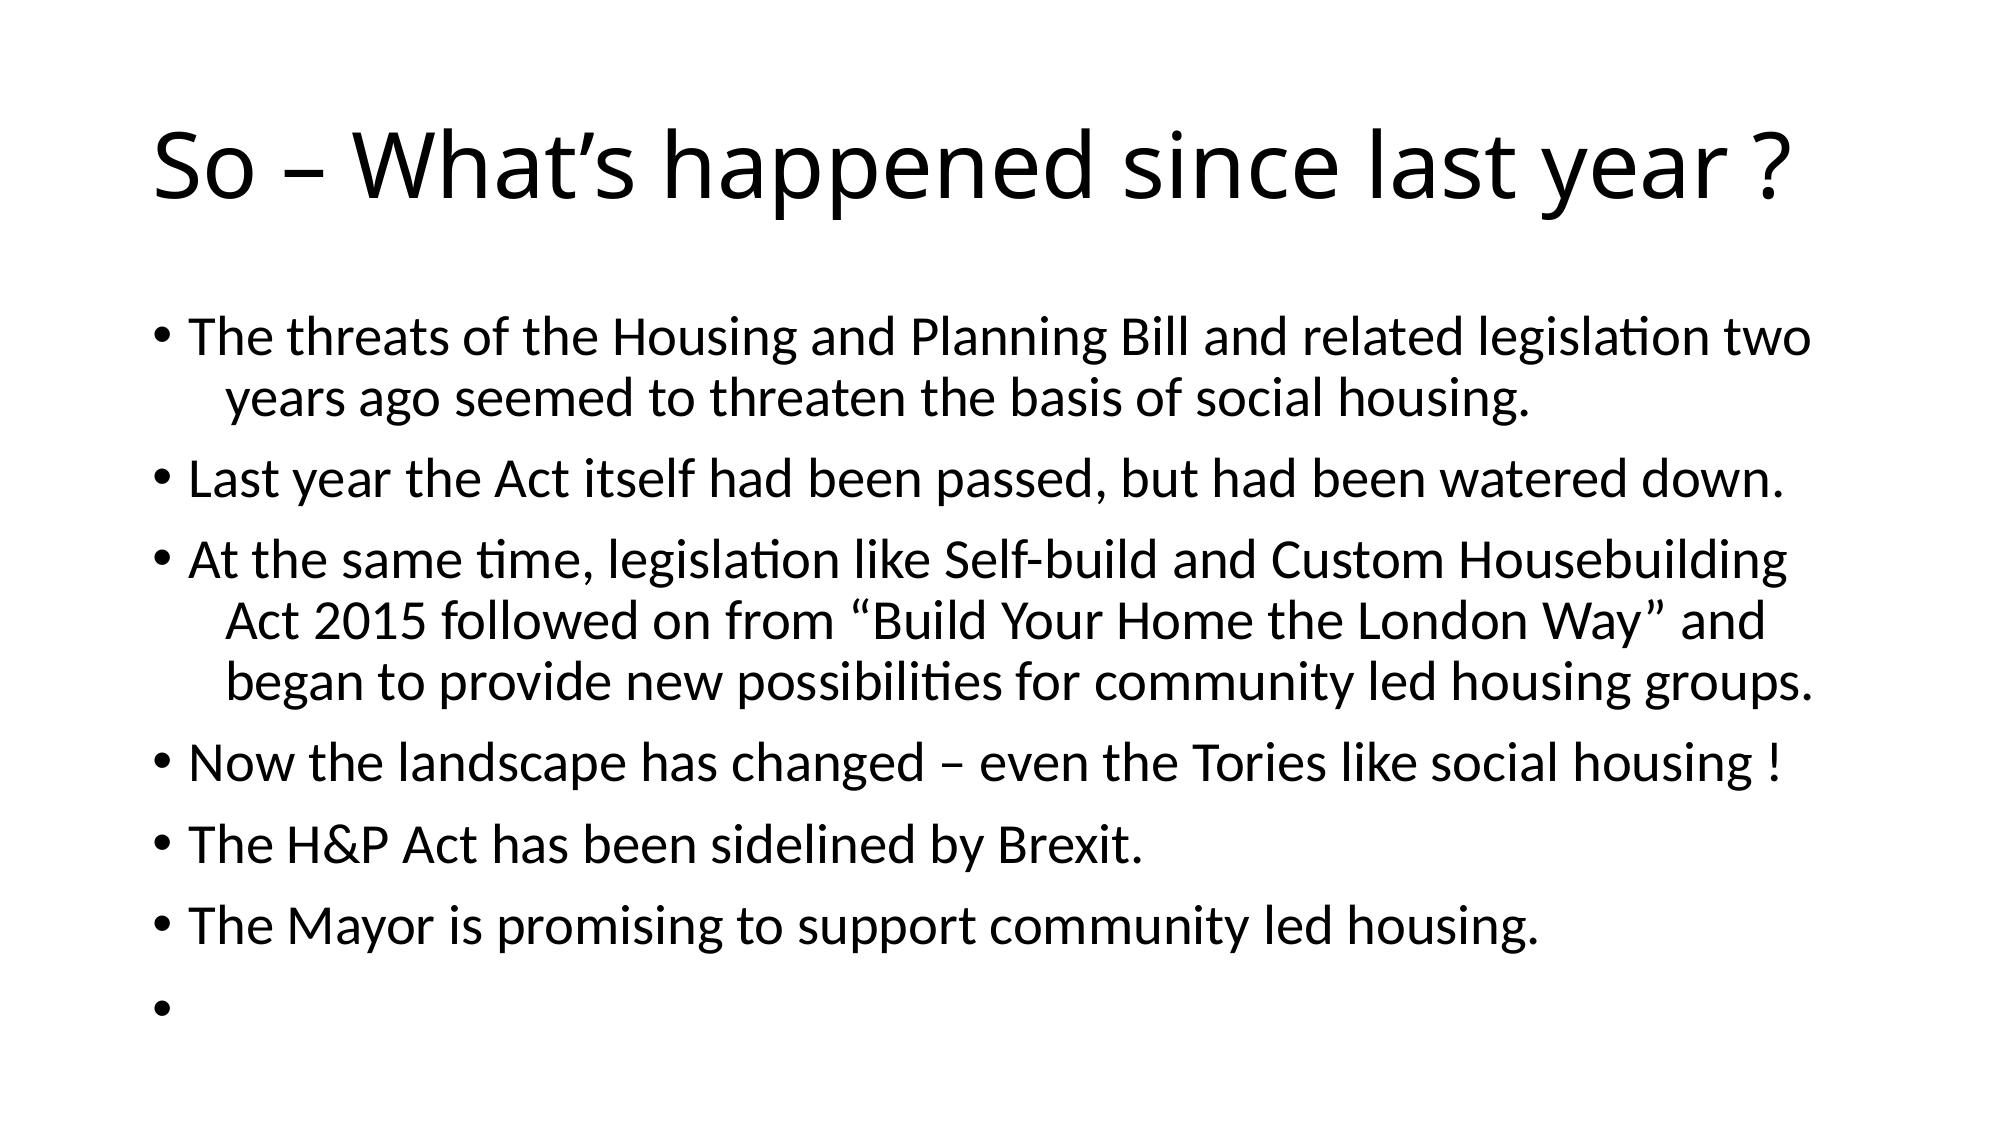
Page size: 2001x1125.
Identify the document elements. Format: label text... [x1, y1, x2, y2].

title So – What’s happened since last year ? [137, 59, 1863, 278]
list The threats of the Housing and Planning Bill and related legislation two years ago seemed to threaten the basis of social housing. Last year the Act itself had been passed, but had been watered down. At the same time, legislation like Self-build and Custom Housebuilding Act 2015 followed on from “Build Your Home the London Way” and began to provide new possibilities for community led housing groups. Now the landscape has changed – even the Tories like social housing ! The H&P Act has been sidelined by Brexit. The Mayor is promising to support community led housing. [137, 299, 1863, 1014]
